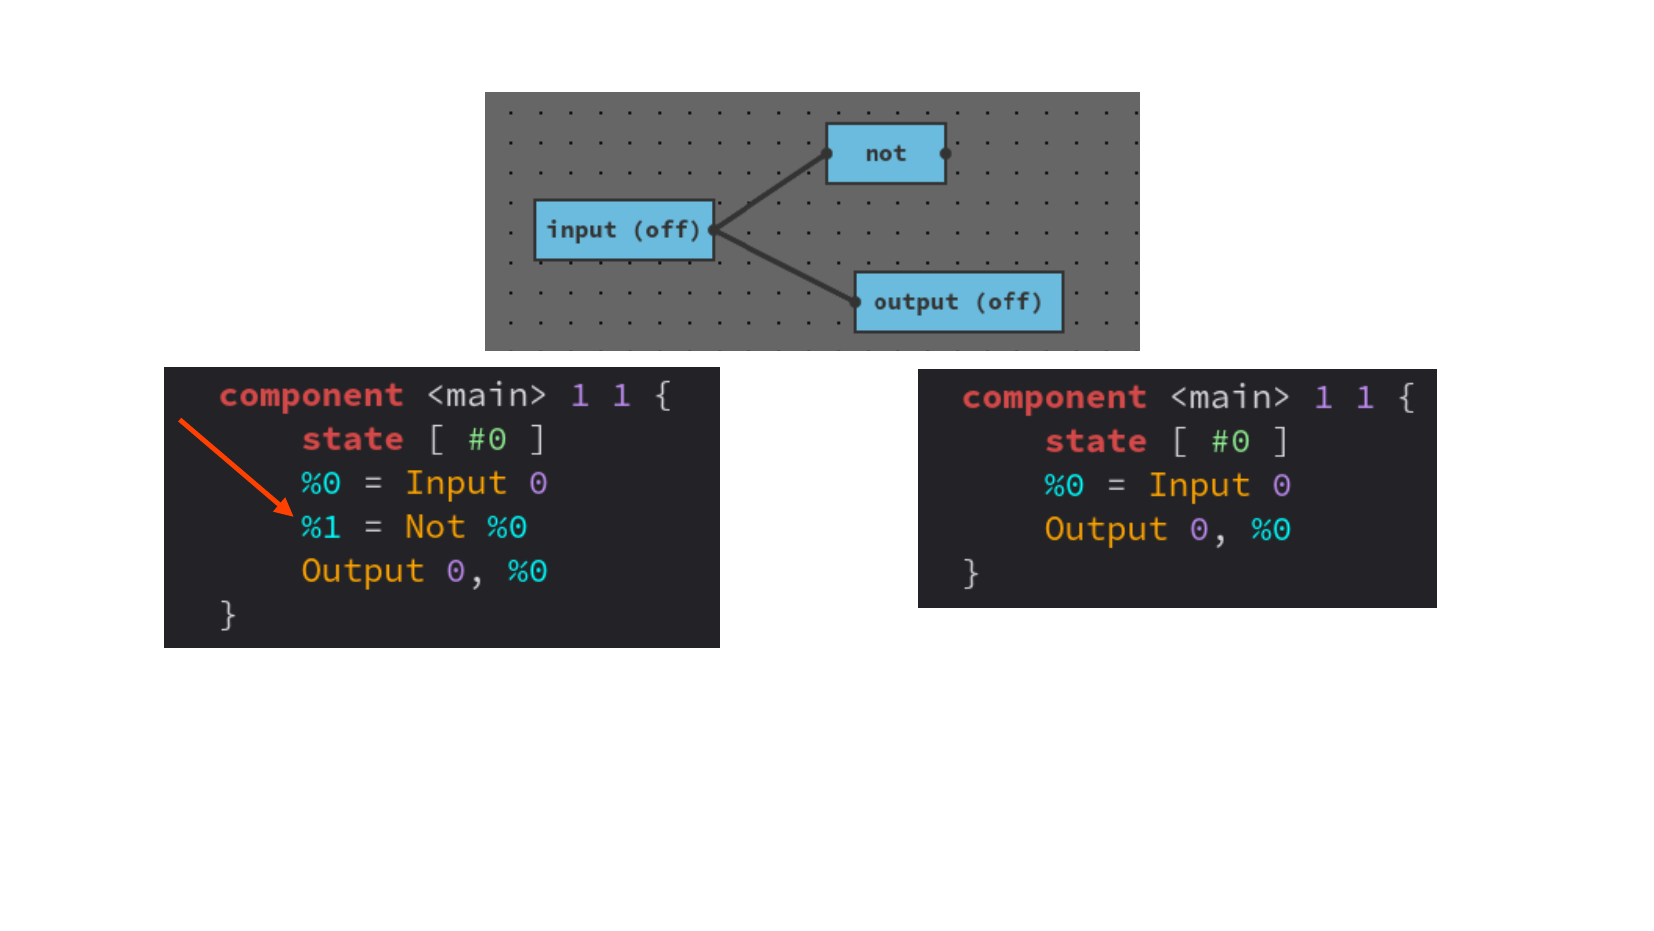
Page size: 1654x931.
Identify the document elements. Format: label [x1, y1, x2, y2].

picture [918, 369, 1437, 608]
picture [485, 92, 1140, 351]
picture [164, 367, 720, 648]
